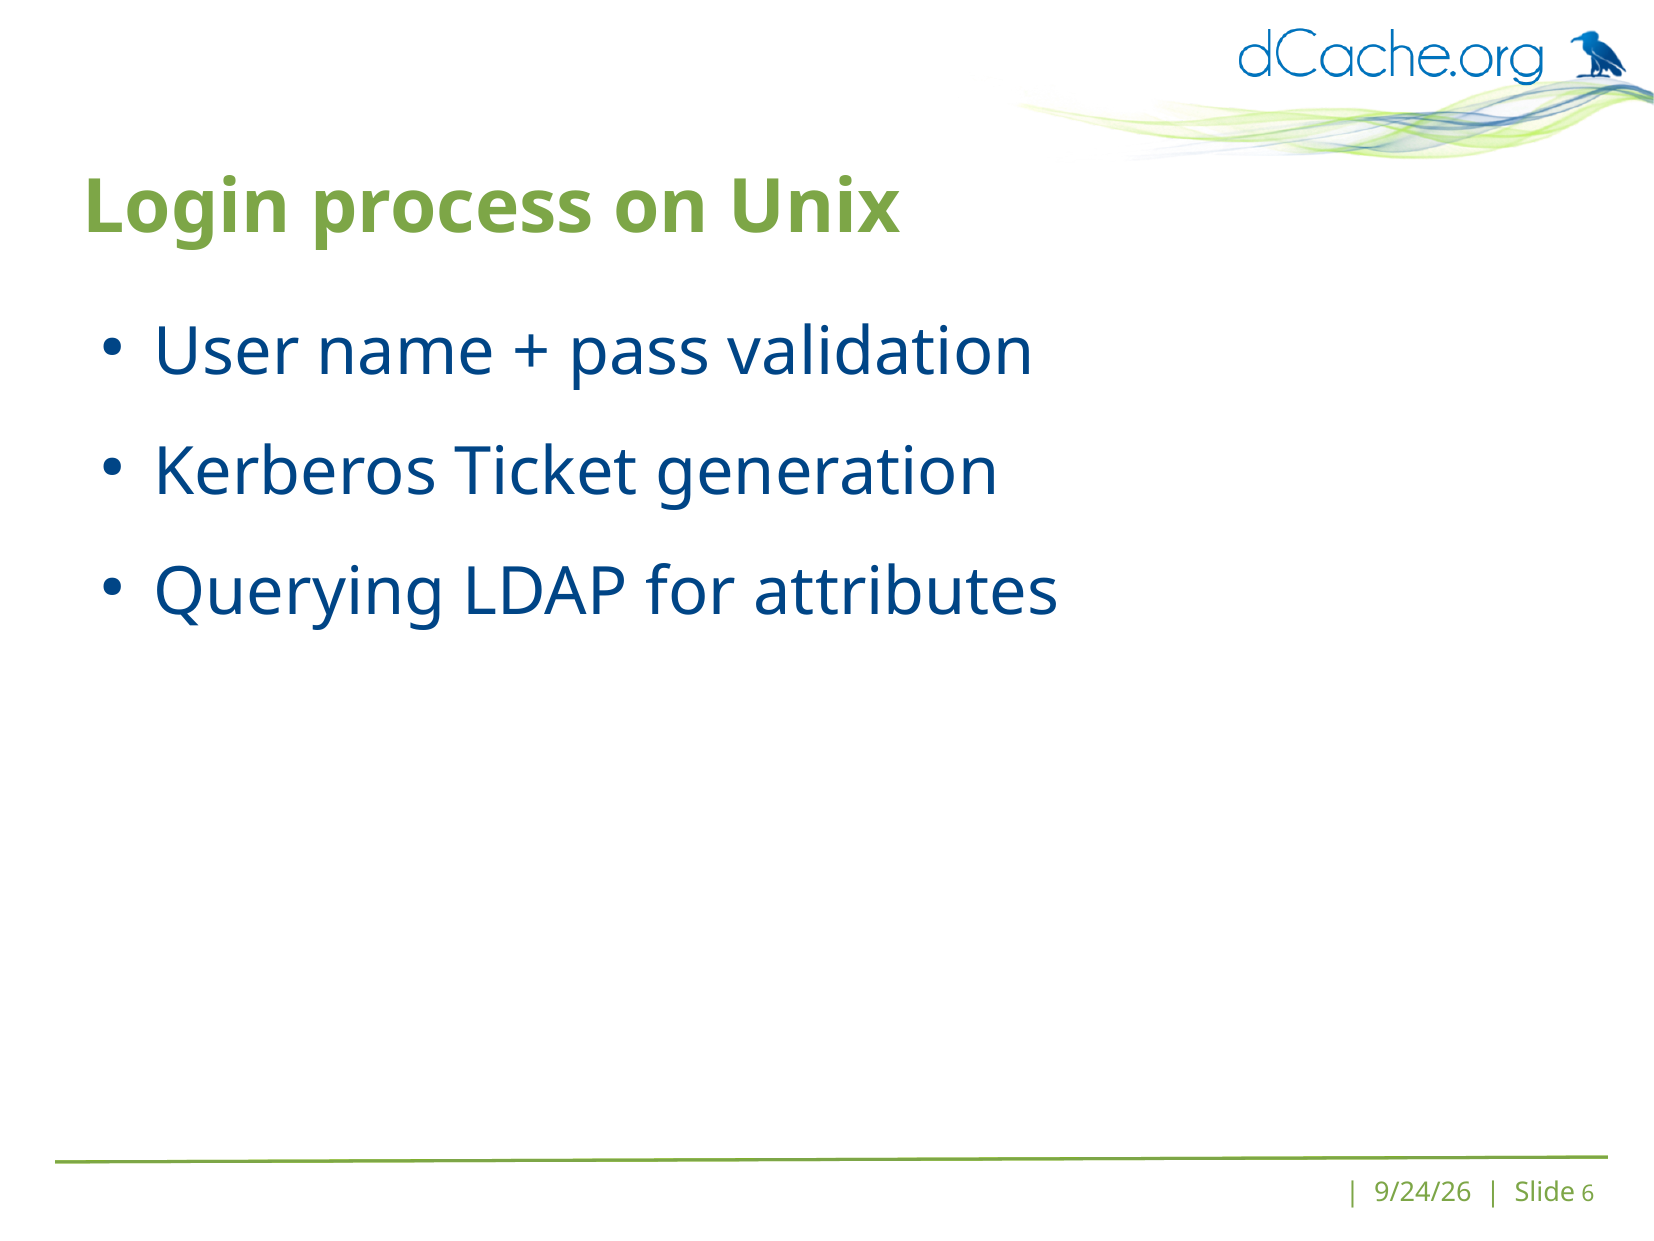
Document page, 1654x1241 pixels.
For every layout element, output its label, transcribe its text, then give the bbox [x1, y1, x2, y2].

title Login process on Unix [82, 155, 1605, 252]
picture [956, 16, 1654, 169]
list User name + pass validation Kerberos Ticket generation Querying LDAP for attributes [82, 302, 1571, 1023]
